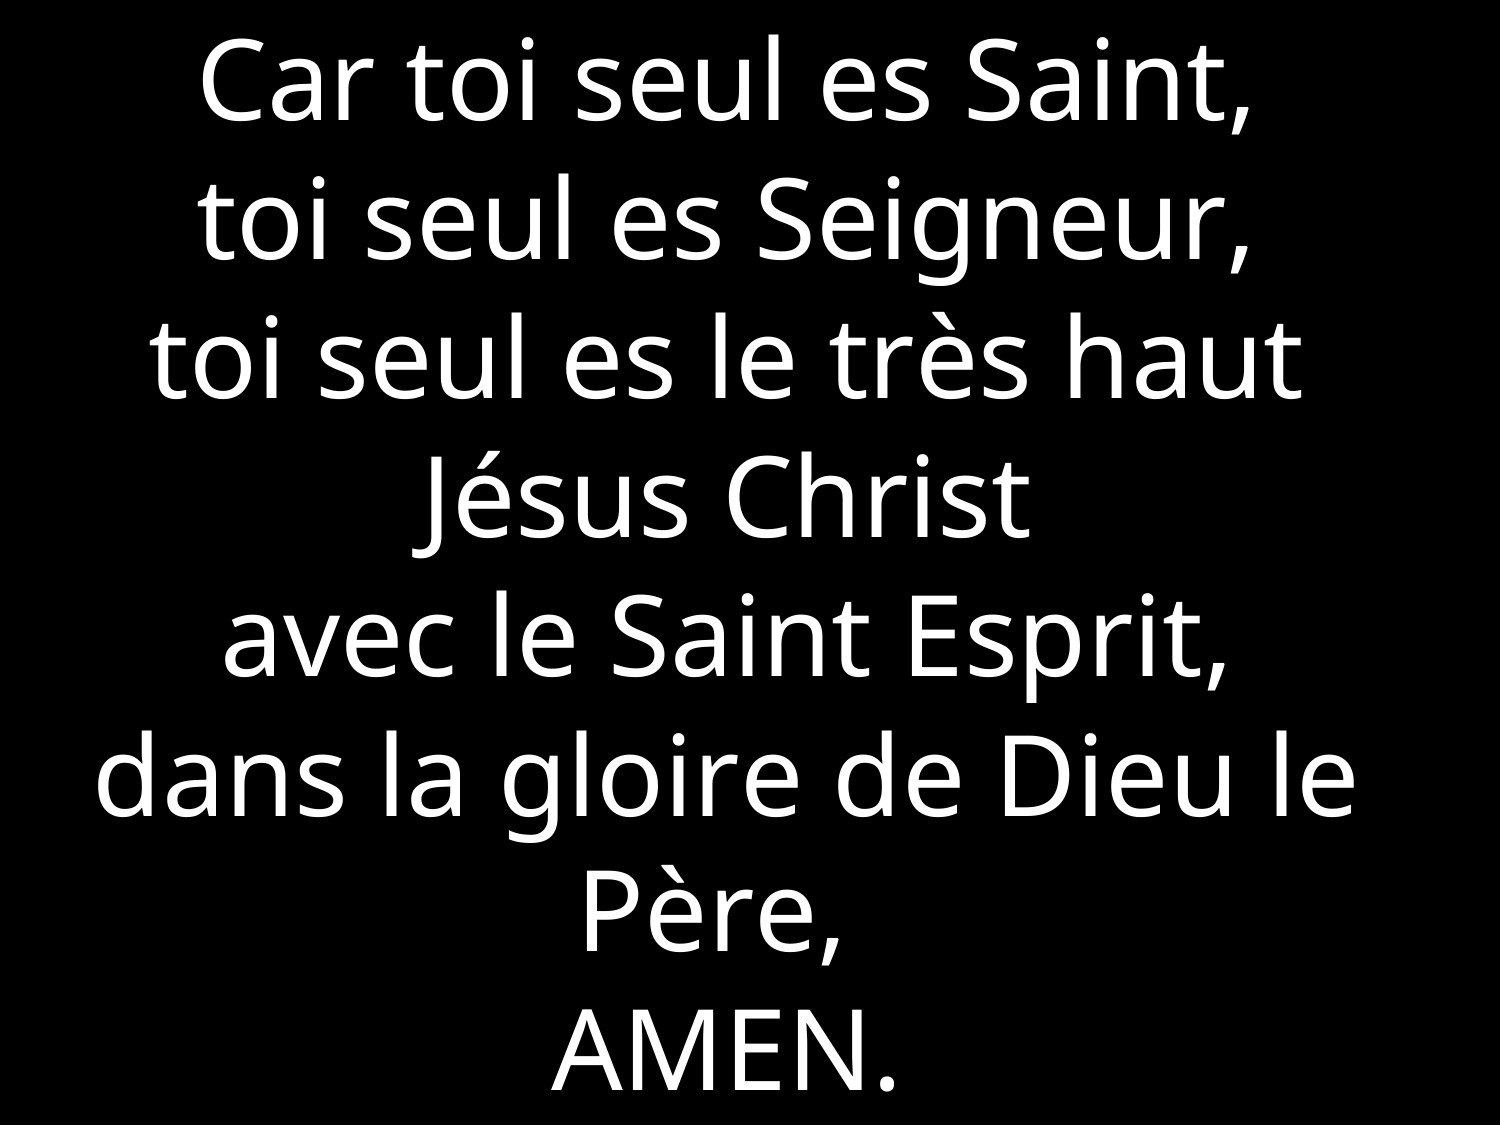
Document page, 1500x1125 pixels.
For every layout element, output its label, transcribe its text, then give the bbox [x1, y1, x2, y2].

list Car toi seul es Saint, toi seul es Seigneur, toi seul es le très haut Jésus Christ avec le Saint Esprit, dans la gloire de Dieu le Père, AMEN. [29, 0, 1426, 939]
